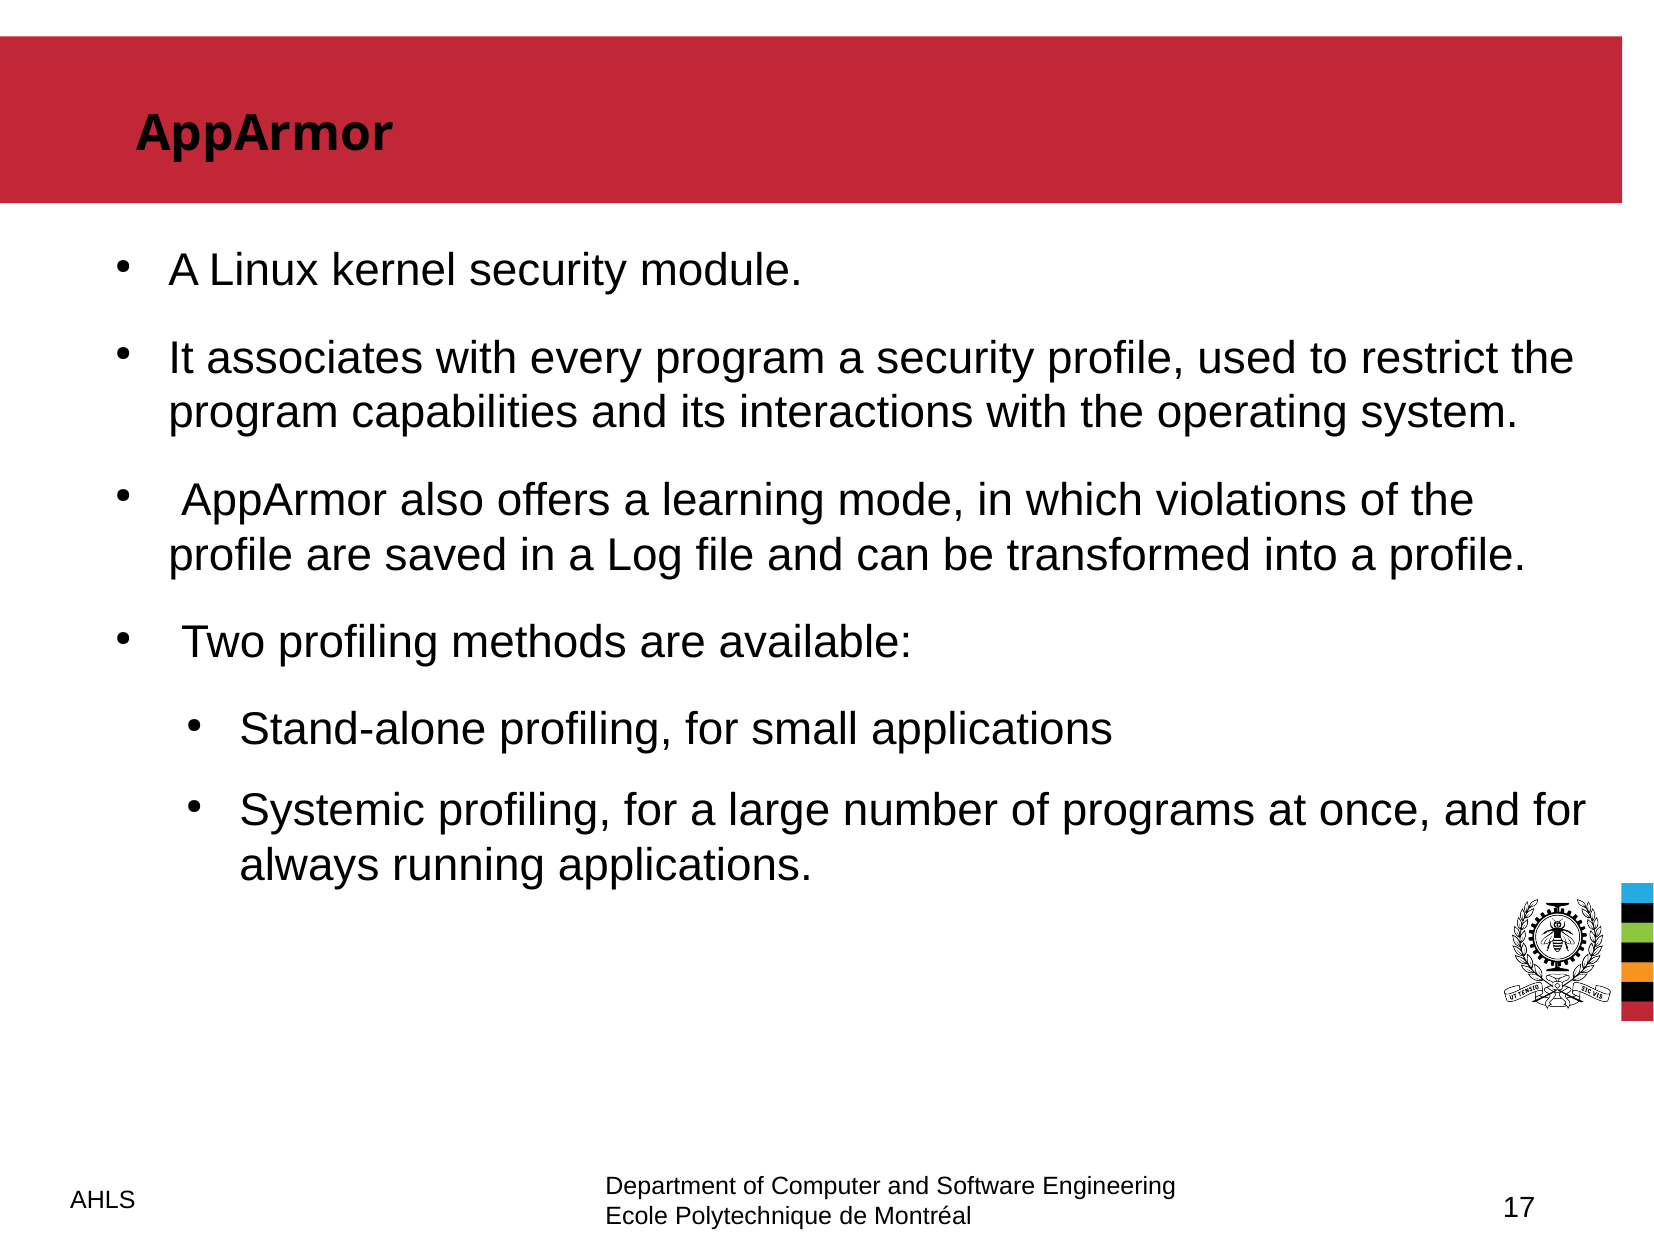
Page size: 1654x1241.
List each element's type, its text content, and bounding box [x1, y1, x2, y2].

list A Linux kernel security module. It associates with every program a security profile, used to restrict the program capabilities and its interactions with the operating system. AppArmor also offers a learning mode, in which violations of the profile are saved in a Log file and can be transformed into a profile. Two profiling methods are available: Stand-alone profiling, for small applications Systemic profiling, for a large number of programs at once, and for always running applications. [82, 232, 1615, 1163]
title AppArmor [103, 62, 1602, 168]
picture [1615, 883, 1654, 1021]
